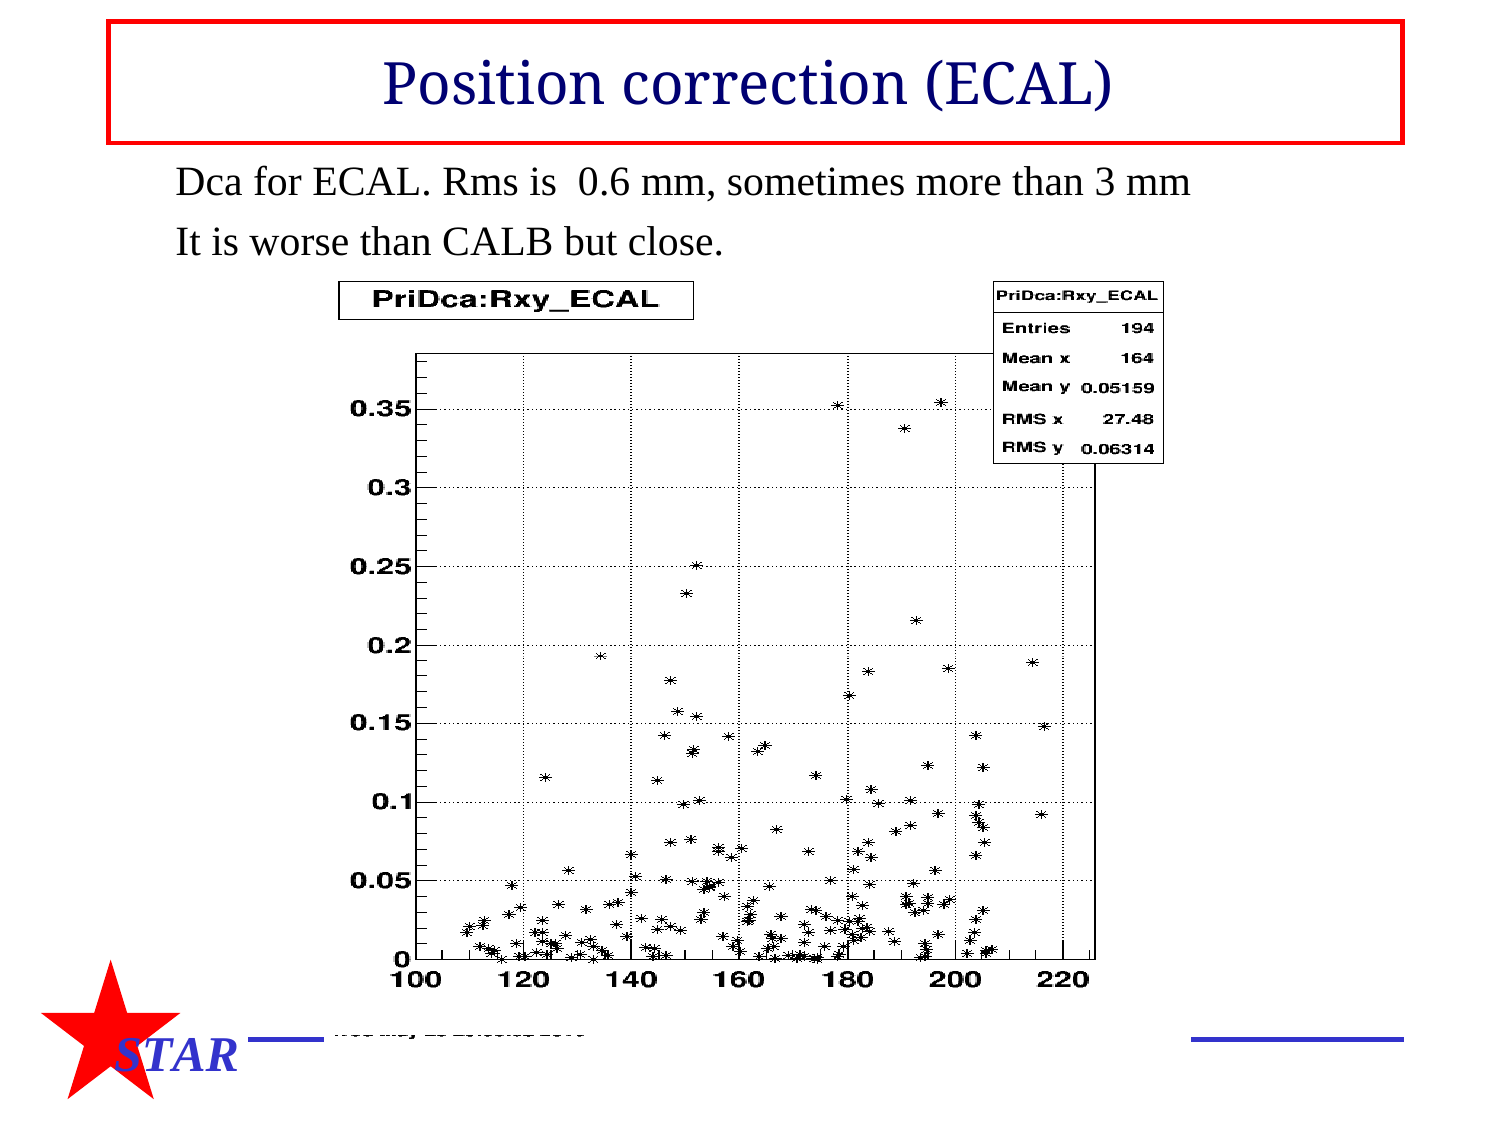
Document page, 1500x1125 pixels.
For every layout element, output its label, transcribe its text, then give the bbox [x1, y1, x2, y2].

list Dca for ECAL. Rms is 0.6 mm, sometimes more than 3 mm It is worse than CALB but close. [104, 146, 1396, 799]
title Position correction (ECAL) [101, 32, 1395, 131]
picture [324, 271, 1191, 1043]
